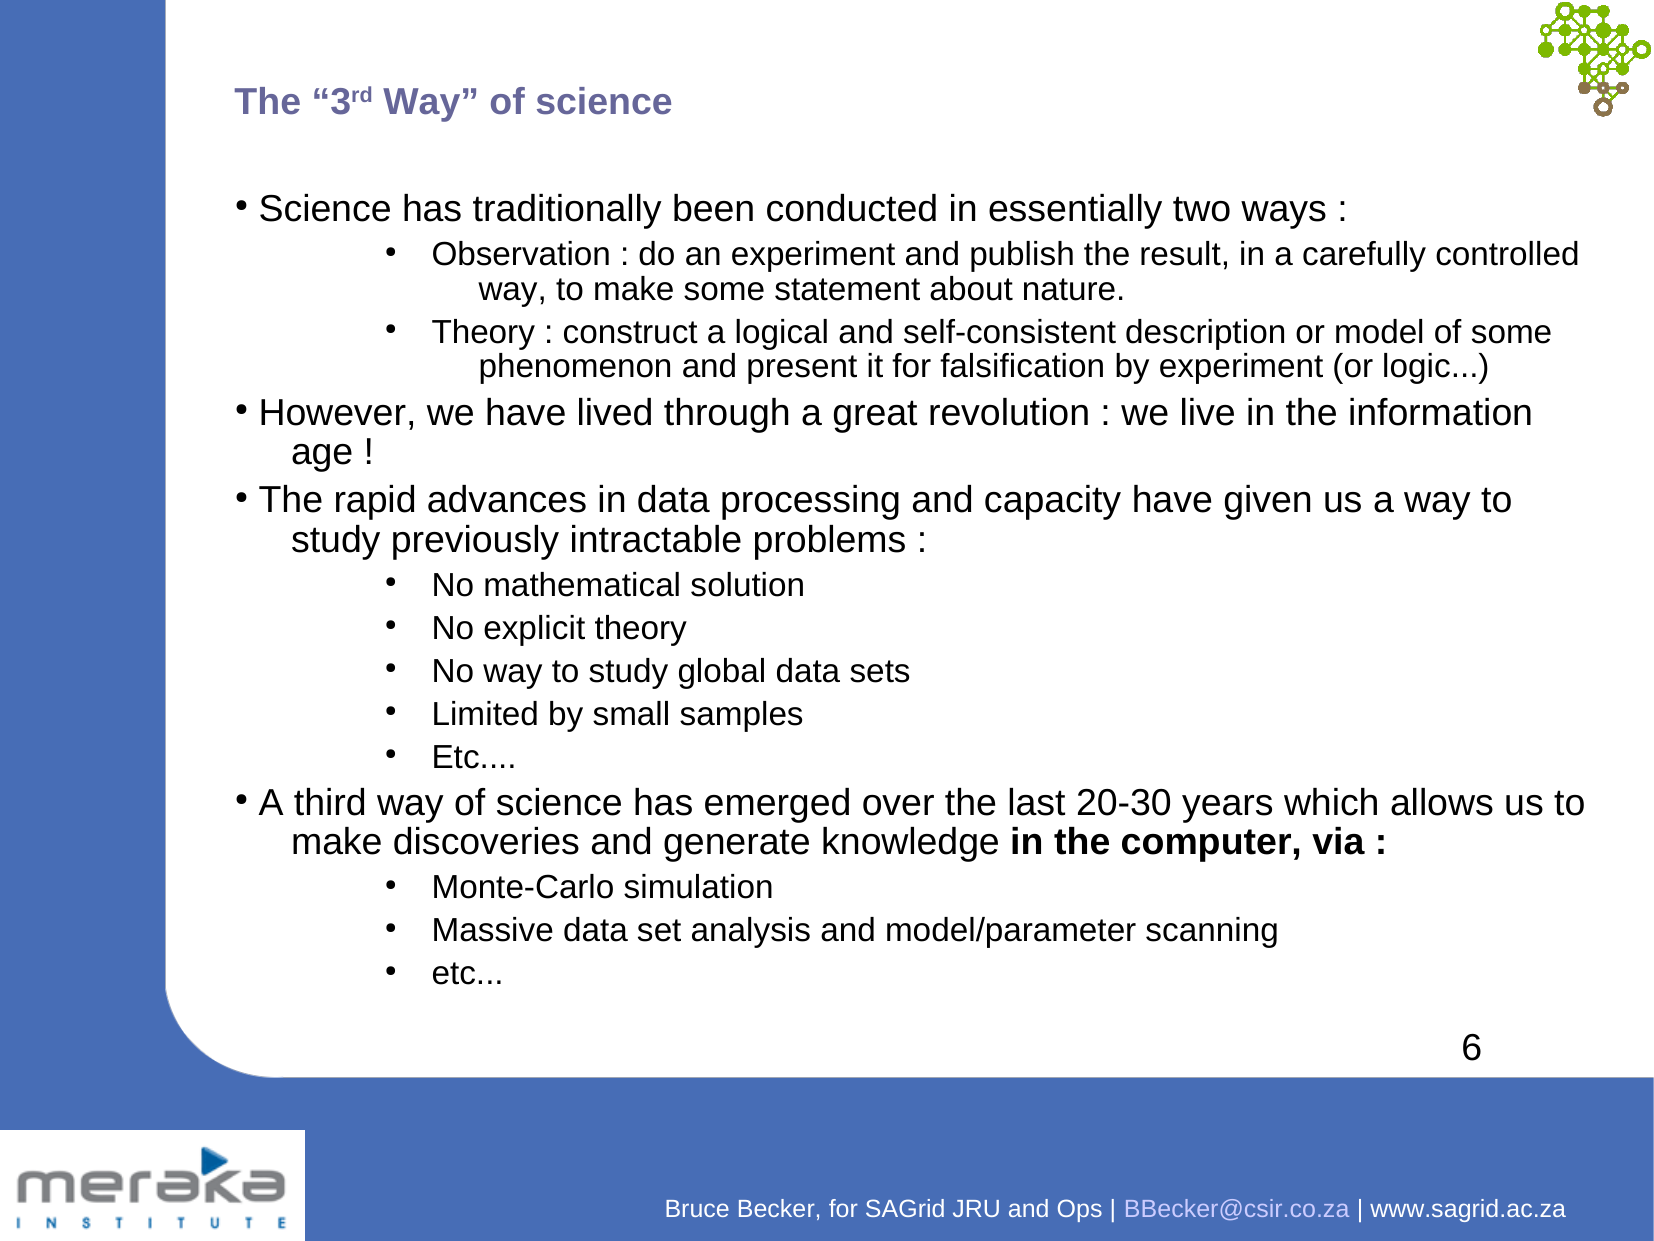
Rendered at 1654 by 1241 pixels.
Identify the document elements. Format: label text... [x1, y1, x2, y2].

title The “3rd Way” of science [234, 34, 1594, 172]
list Science has traditionally been conducted in essentially two ways : Observation : do an experiment and publish the result, in a carefully controlled way, to make some statement about nature. Theory : construct a logical and self-consistent description or model of some phenomenon and present it for falsification by experiment (or logic...) However, we have lived through a great revolution : we live in the information age ! The rapid advances in data processing and capacity have given us a way to study previously intractable problems : No mathematical solution No explicit theory No way to study global data sets Limited by small samples Etc.... A third way of science has emerged over the last 20-30 years which allows us to make discoveries and generate knowledge in the computer, via : Monte-Carlo simulation Massive data set analysis and model/parameter scanning etc... [234, 185, 1595, 1004]
picture [0, 0, 1654, 1241]
